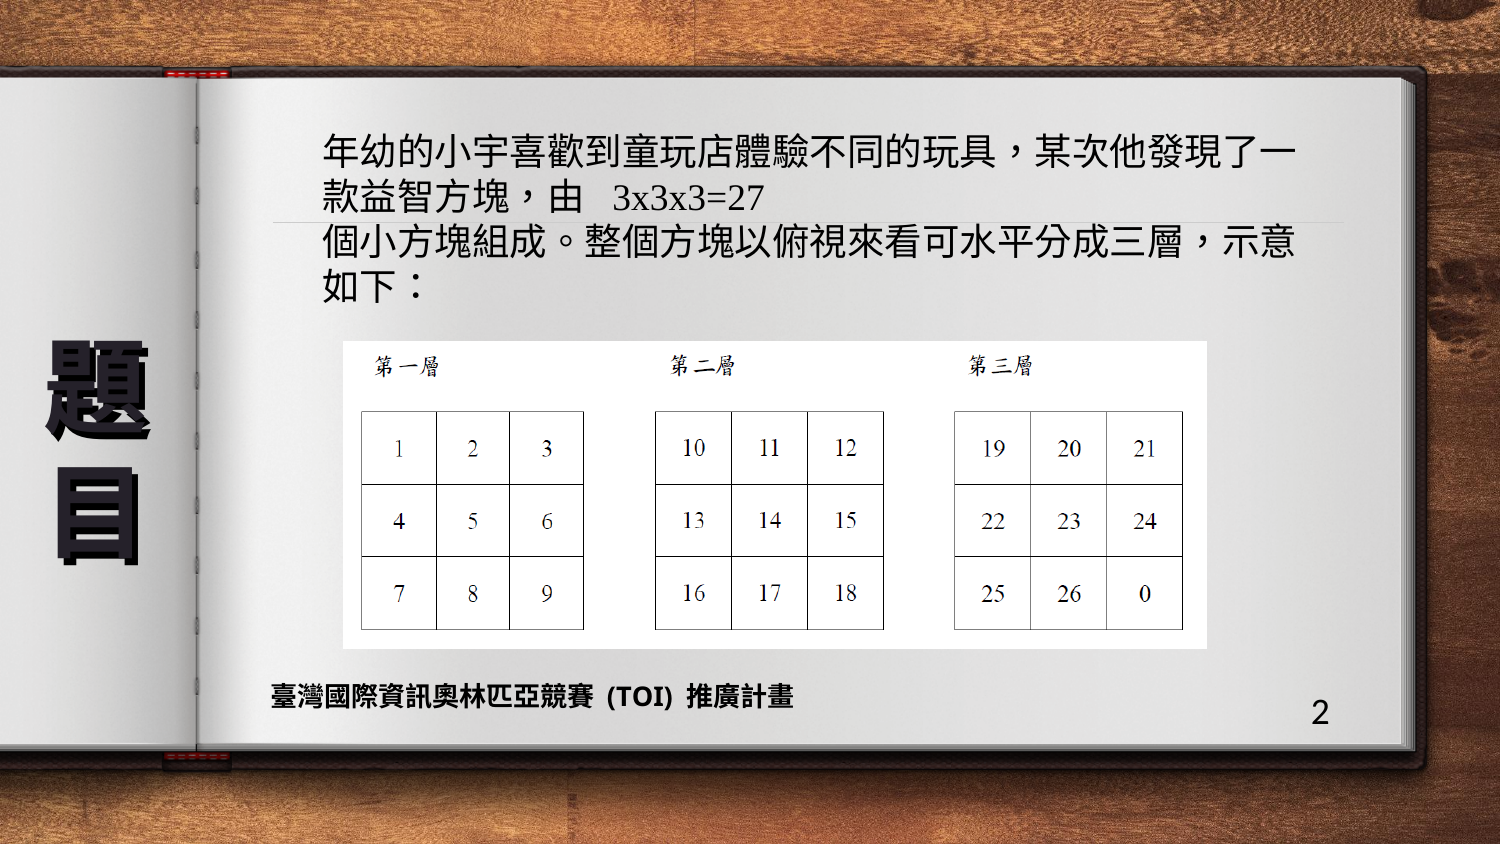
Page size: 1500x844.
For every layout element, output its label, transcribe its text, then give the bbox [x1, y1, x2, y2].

title 題 目 [28, 306, 210, 552]
text_box [1295, 672, 1386, 737]
text_box 年幼的小宇喜歡到童玩店體驗不同的玩具，某次他發現了一款益智方塊，由 3x3x3=27 個小方塊組成。整個方塊以俯視來看可水平分成三層，示意如下： [307, 30, 1341, 315]
picture [343, 341, 1207, 649]
